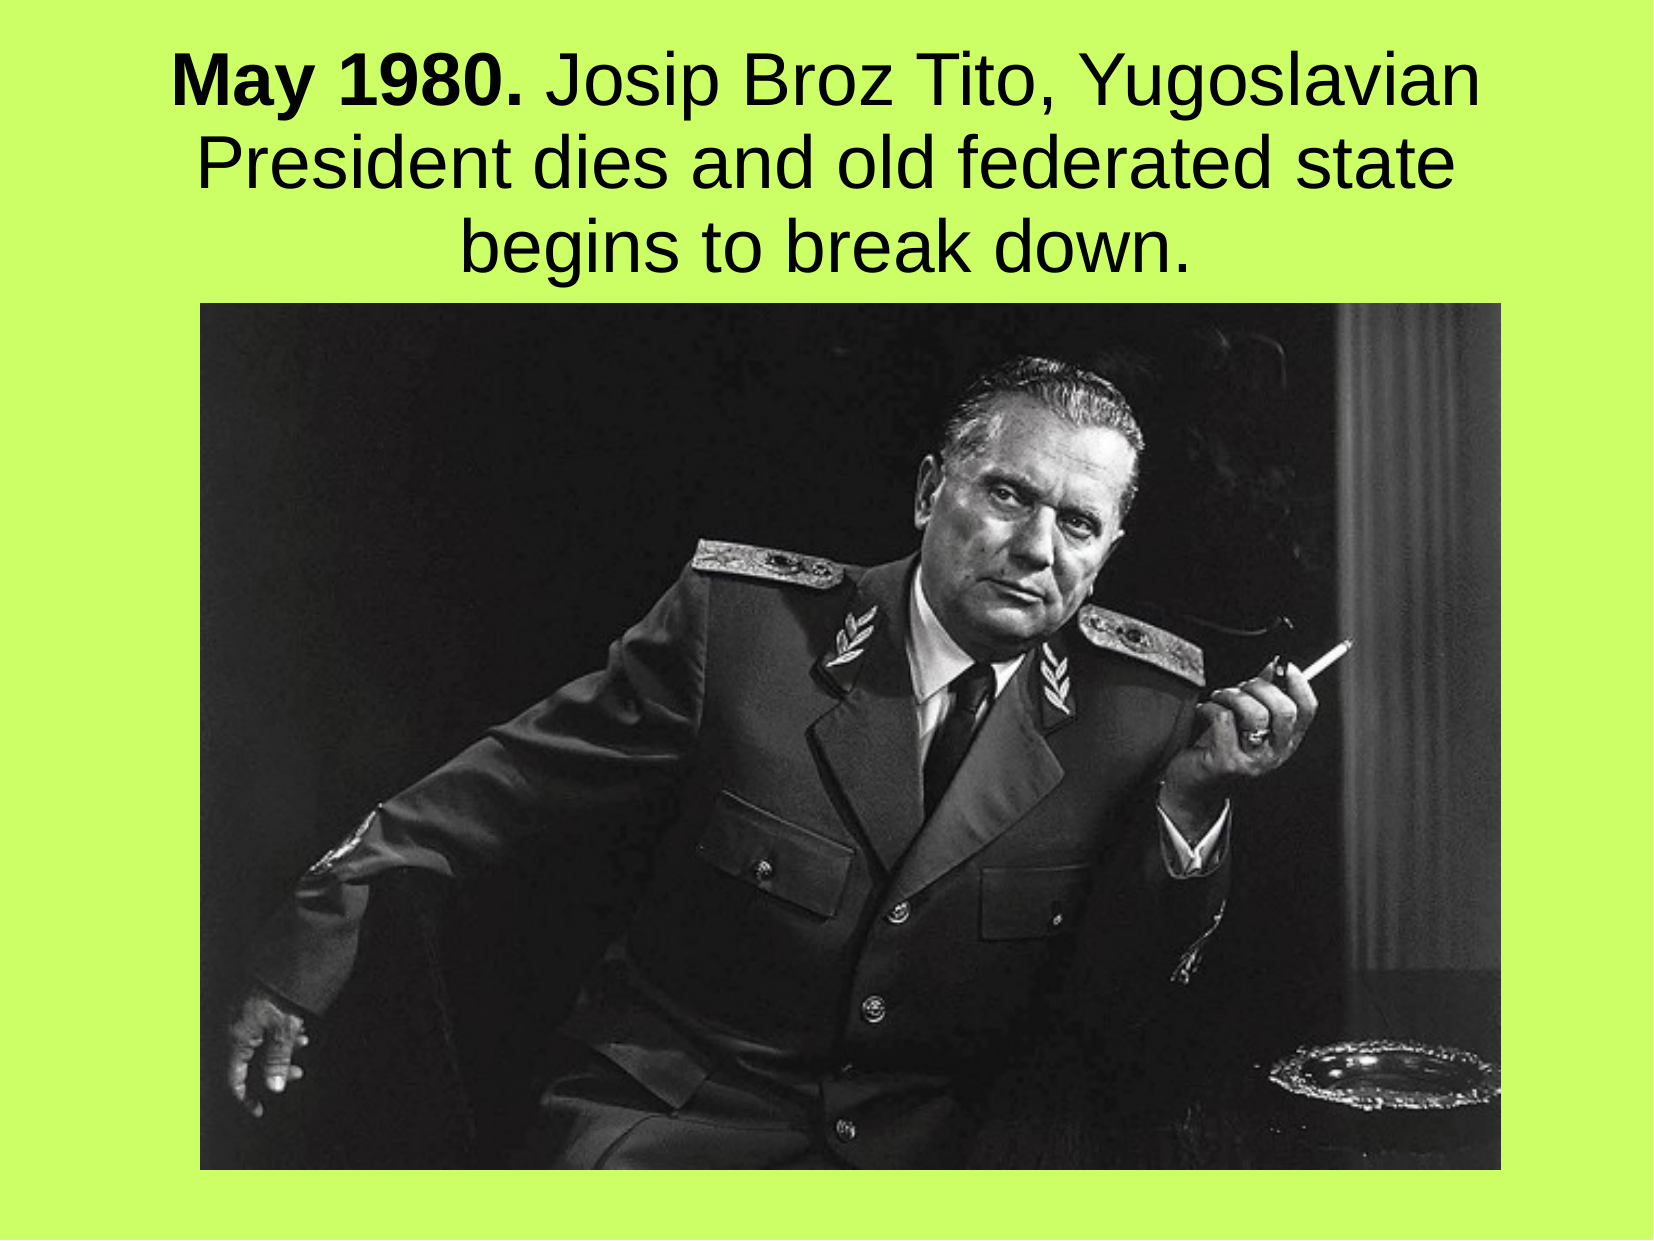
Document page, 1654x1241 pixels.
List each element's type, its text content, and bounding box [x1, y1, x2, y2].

picture [200, 303, 1501, 1170]
title May 1980. Josip Broz Tito, Yugoslavian President dies and old federated state begins to break down. [82, 37, 1571, 290]
